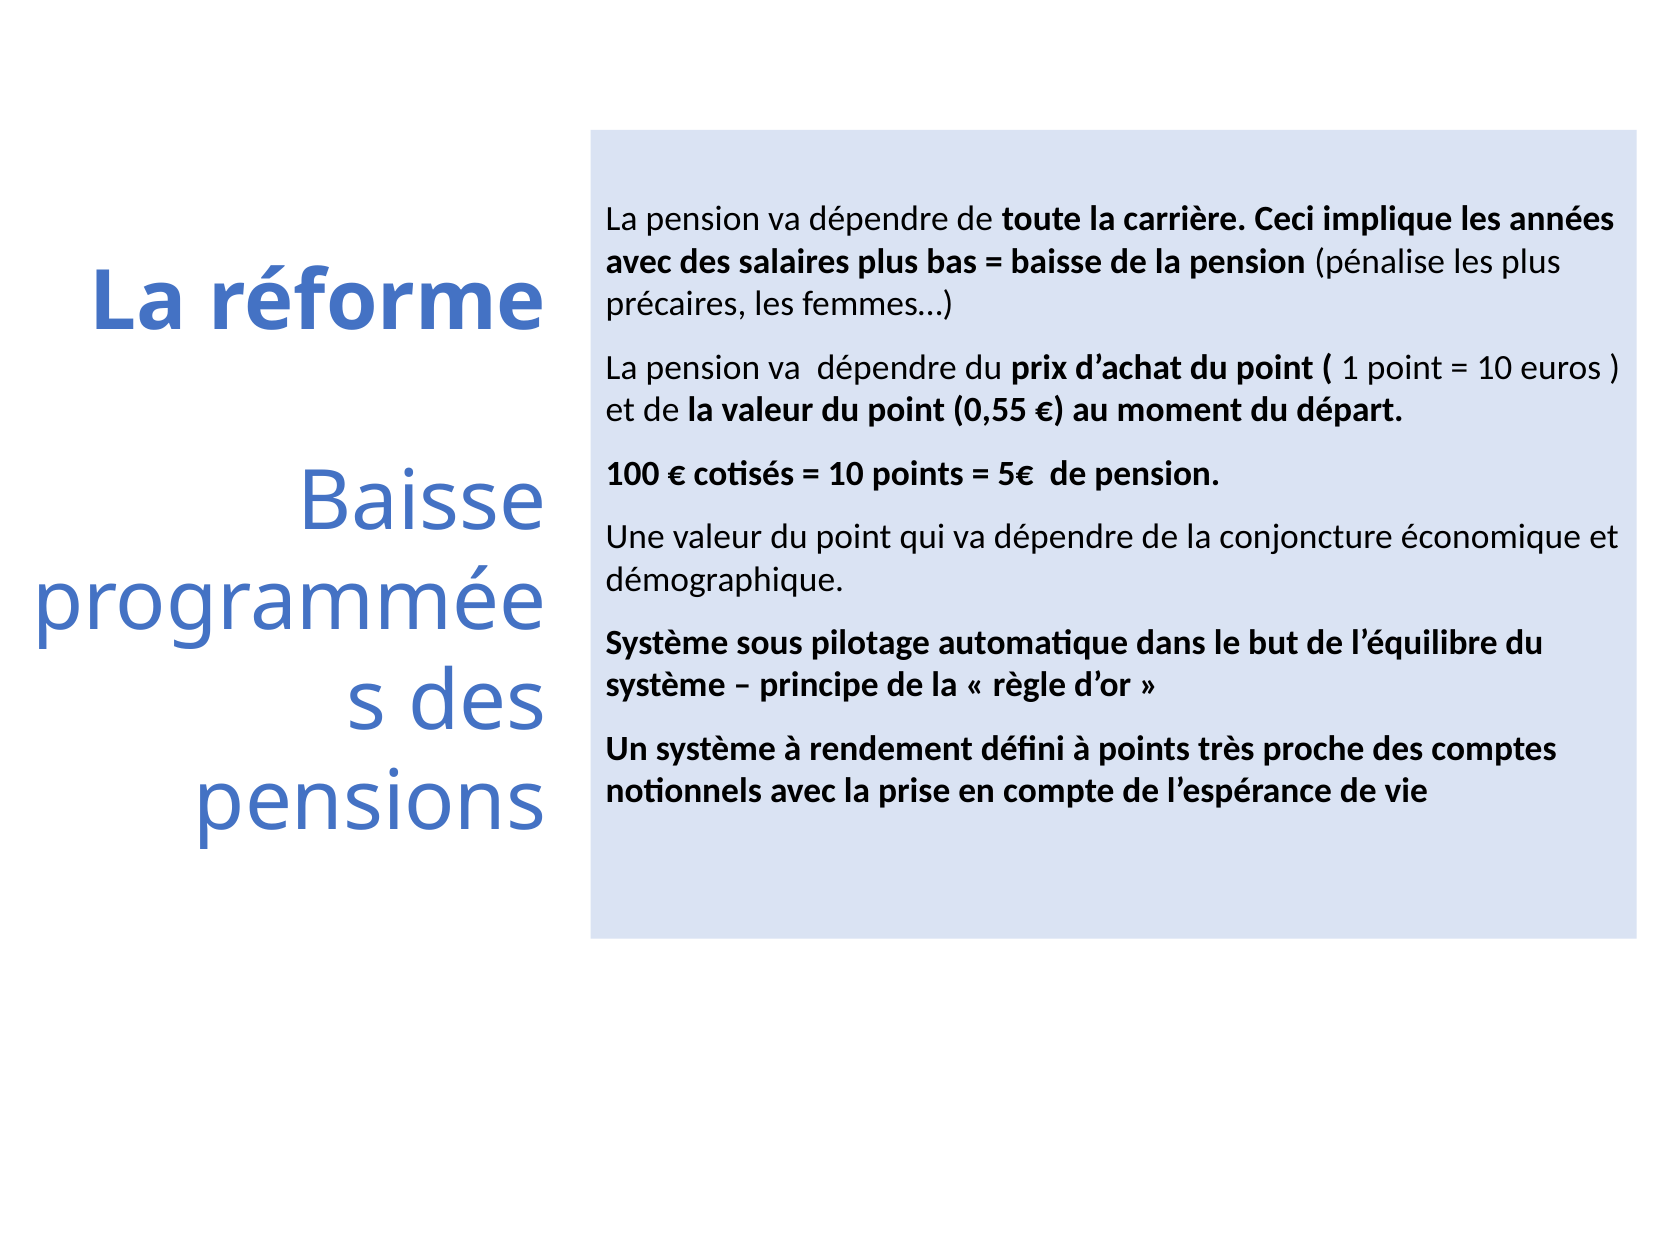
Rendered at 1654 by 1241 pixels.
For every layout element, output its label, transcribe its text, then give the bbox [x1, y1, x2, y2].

text_box La pension va dépendre de toute la carrière. Ceci implique les années avec des salaires plus bas = baisse de la pension (pénalise les plus précaires, les femmes…) La pension va dépendre du prix d’achat du point ( 1 point = 10 euros ) et de la valeur du point (0,55 €) au moment du départ. 100 € cotisés = 10 points = 5€ de pension. Une valeur du point qui va dépendre de la conjoncture économique et démographique. Système sous pilotage automatique dans le but de l’équilibre du système – principe de la « règle d’or » Un système à rendement défini à points très proche des comptes notionnels avec la prise en compte de l’espérance de vie [590, 129, 1637, 939]
title La réforme Baisse programmées des pensions [11, 141, 567, 951]
